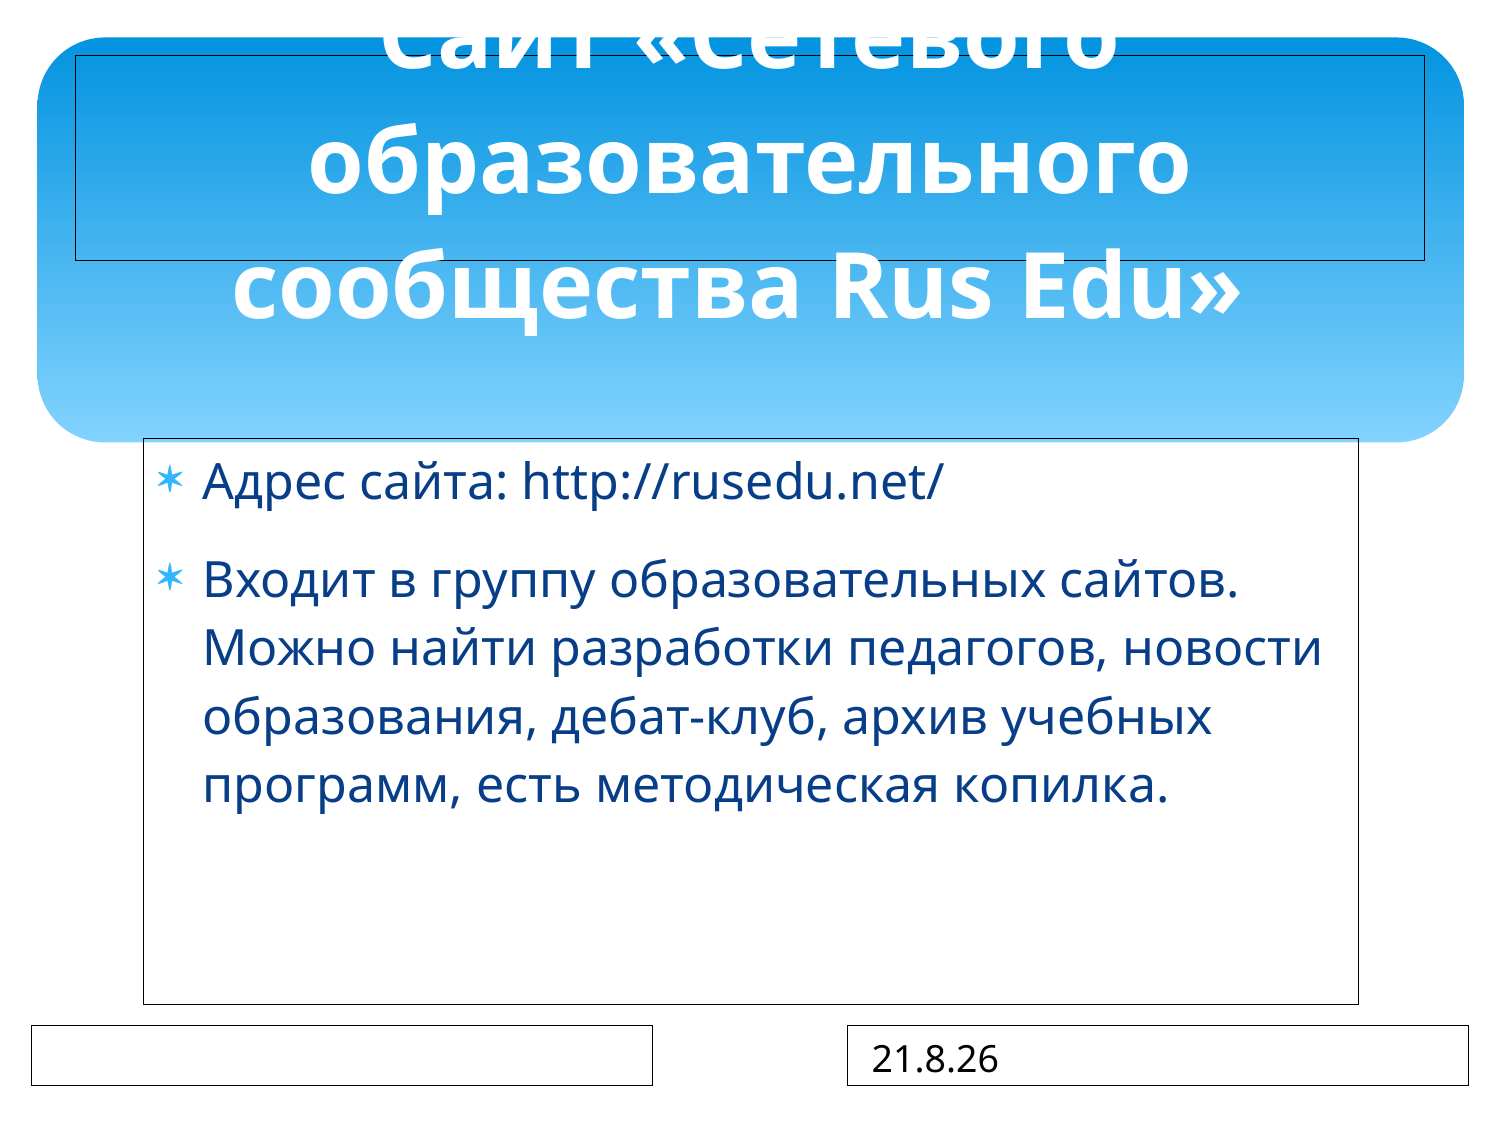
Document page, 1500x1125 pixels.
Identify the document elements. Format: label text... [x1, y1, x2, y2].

list Адрес сайта: http://rusedu.net/ Входит в группу образовательных сайтов. Можно найти разработки педагогов, новости образования, дебат-клуб, архив учебных программ, есть методическая копилка. [143, 438, 1359, 1005]
title Сайт «Сетевого образовательного сообщества Rus Edu» [75, 55, 1425, 261]
